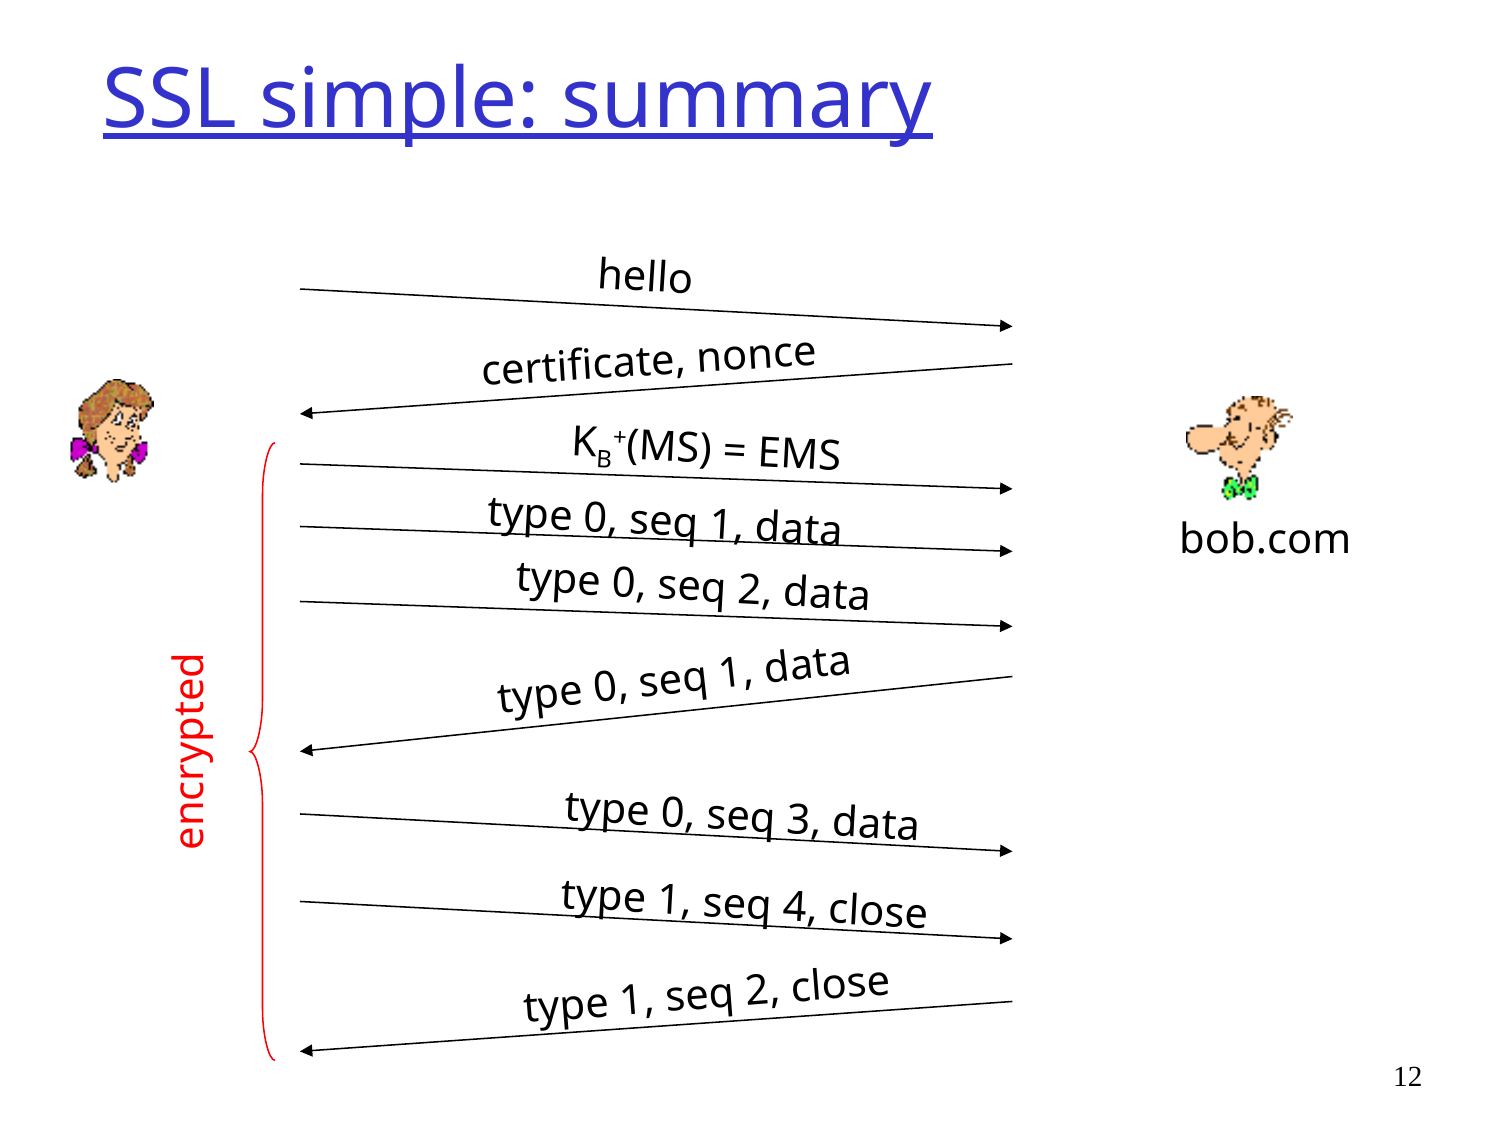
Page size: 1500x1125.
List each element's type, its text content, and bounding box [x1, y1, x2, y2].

text_box encrypted [153, 637, 220, 866]
picture [67, 379, 154, 487]
text_box certificate, nonce [464, 314, 834, 403]
title SSL simple: summary [87, 0, 1363, 188]
text_box <number> [1362, 1050, 1438, 1125]
text_box bob.com [1164, 504, 1367, 570]
text_box type 0, seq 2, data [499, 540, 889, 628]
text_box type 0, seq 3, data [548, 770, 938, 858]
picture [1186, 396, 1293, 504]
text_box KB+(MS) = EMS [554, 405, 859, 495]
text_box type 0, seq 1, data [478, 622, 870, 731]
text_box type 1, seq 4, close [544, 857, 946, 946]
text_box type 1, seq 2, close [505, 943, 908, 1041]
text_box type 0, seq 1, data [470, 475, 860, 560]
text_box hello [580, 237, 711, 312]
